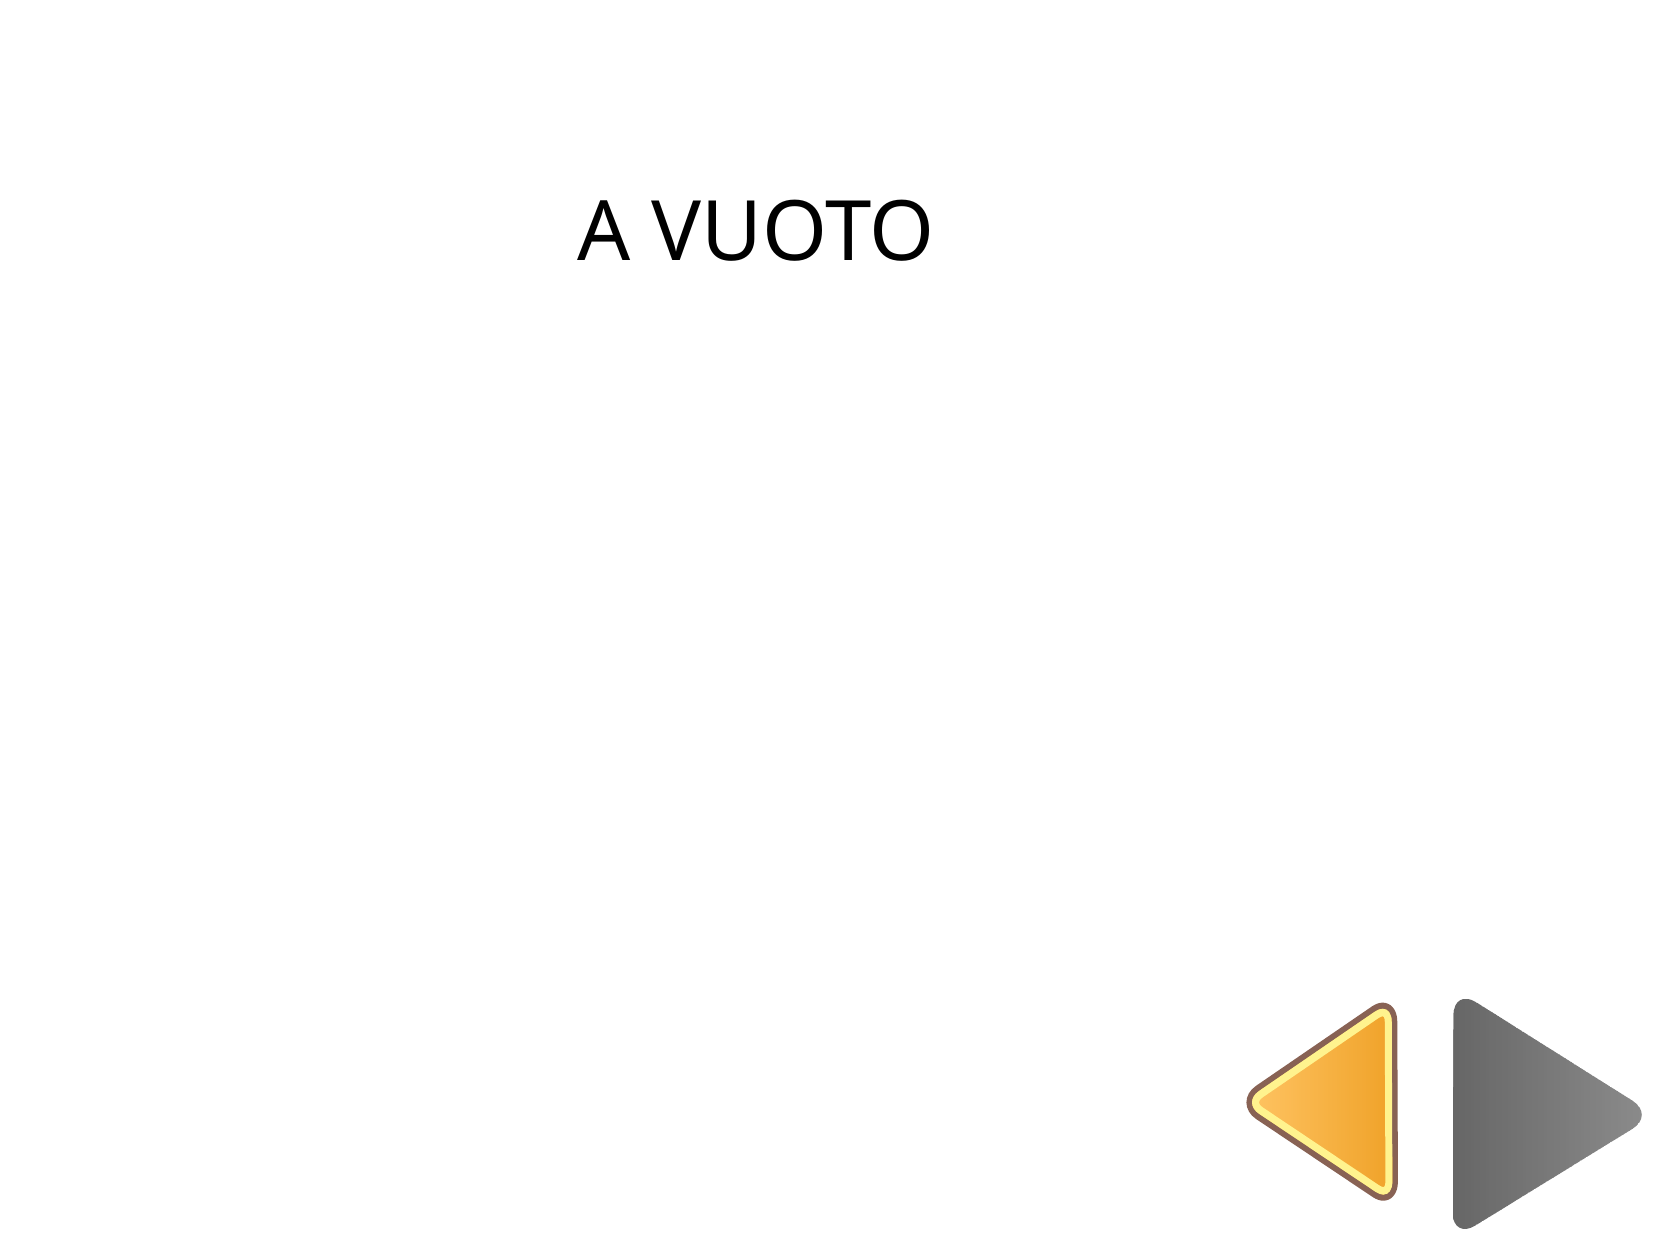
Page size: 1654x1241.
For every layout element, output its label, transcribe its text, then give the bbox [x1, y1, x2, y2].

list A VUOTO [11, 177, 1501, 996]
picture [1440, 987, 1654, 1241]
picture [1240, 992, 1407, 1213]
